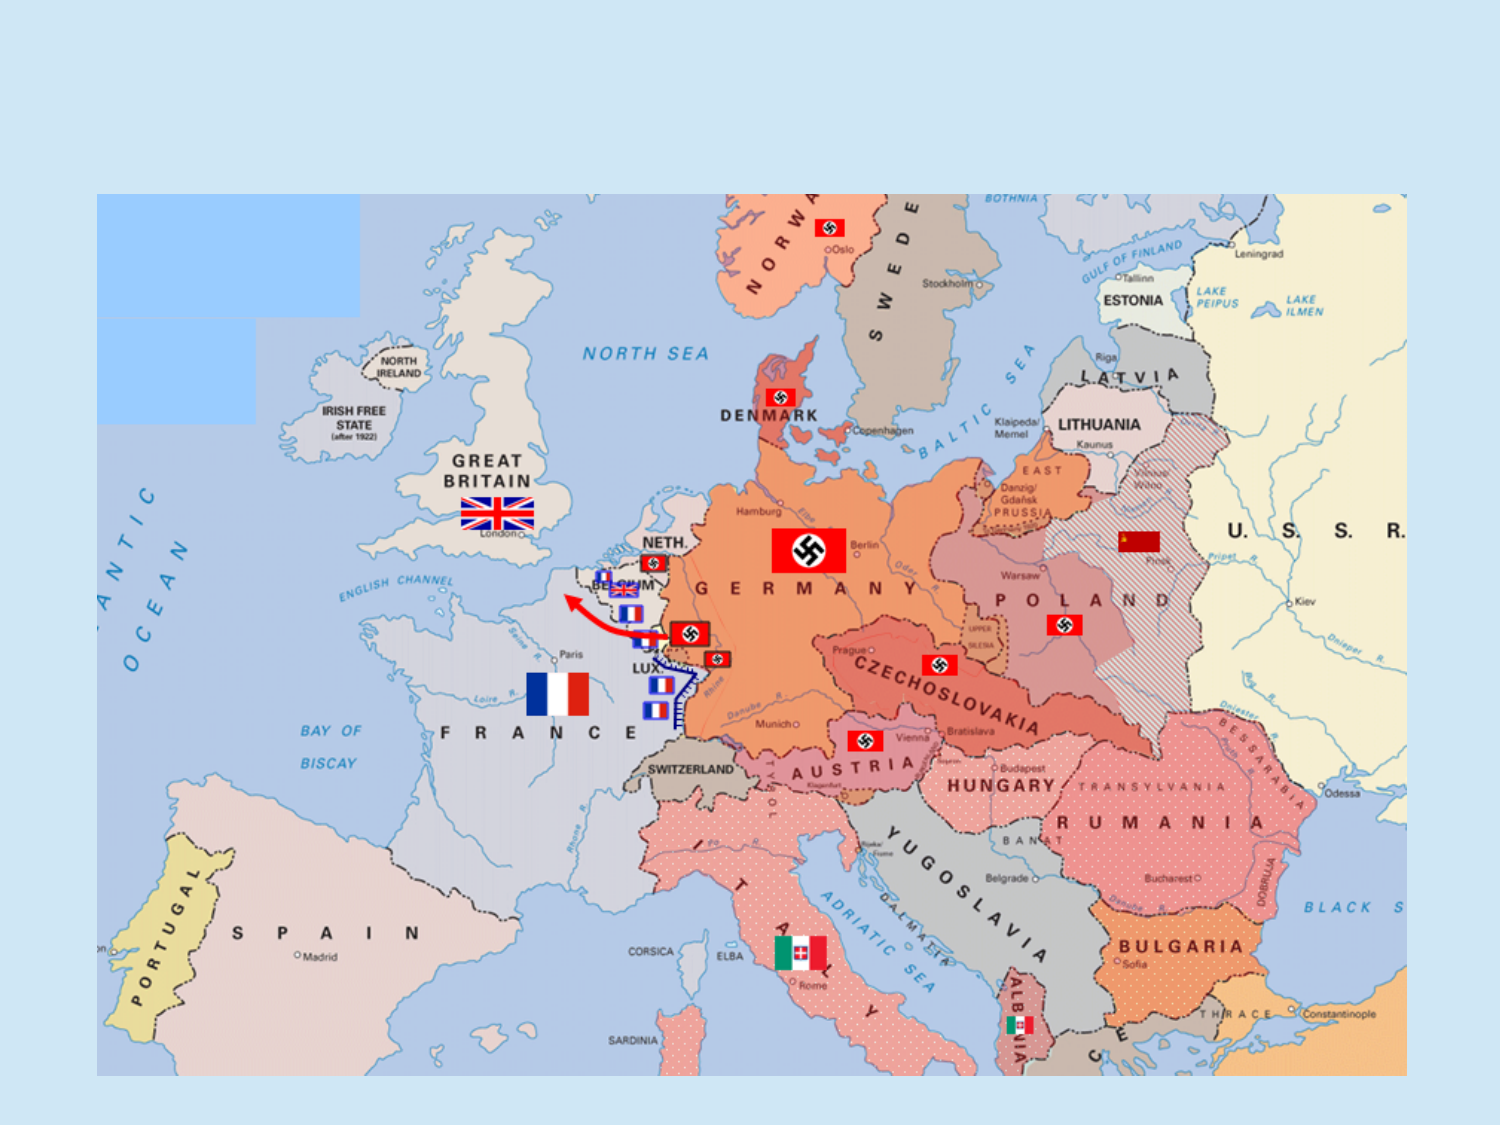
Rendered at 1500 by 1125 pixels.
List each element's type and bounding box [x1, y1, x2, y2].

picture [97, 194, 1407, 1076]
